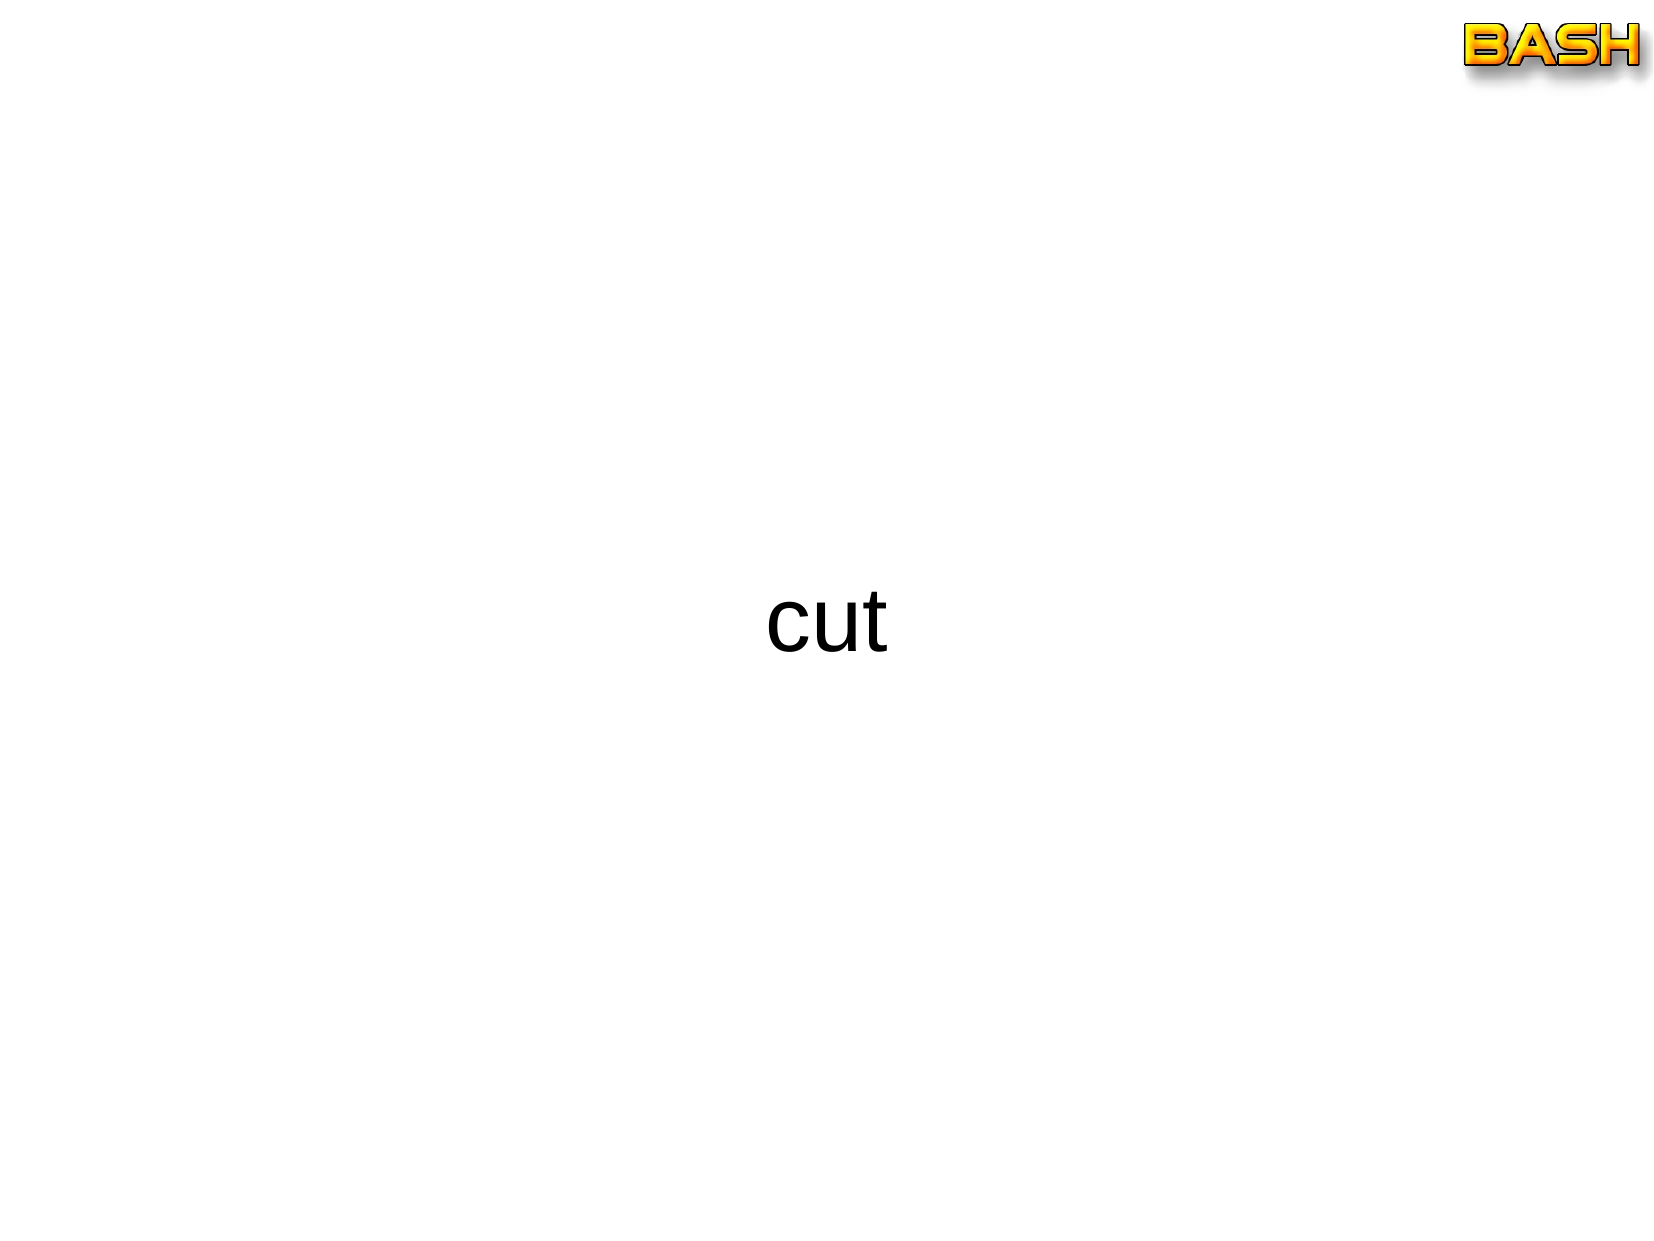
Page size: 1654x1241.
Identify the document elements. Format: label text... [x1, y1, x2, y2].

picture [1450, 0, 1654, 96]
title cut [82, 523, 1571, 717]
